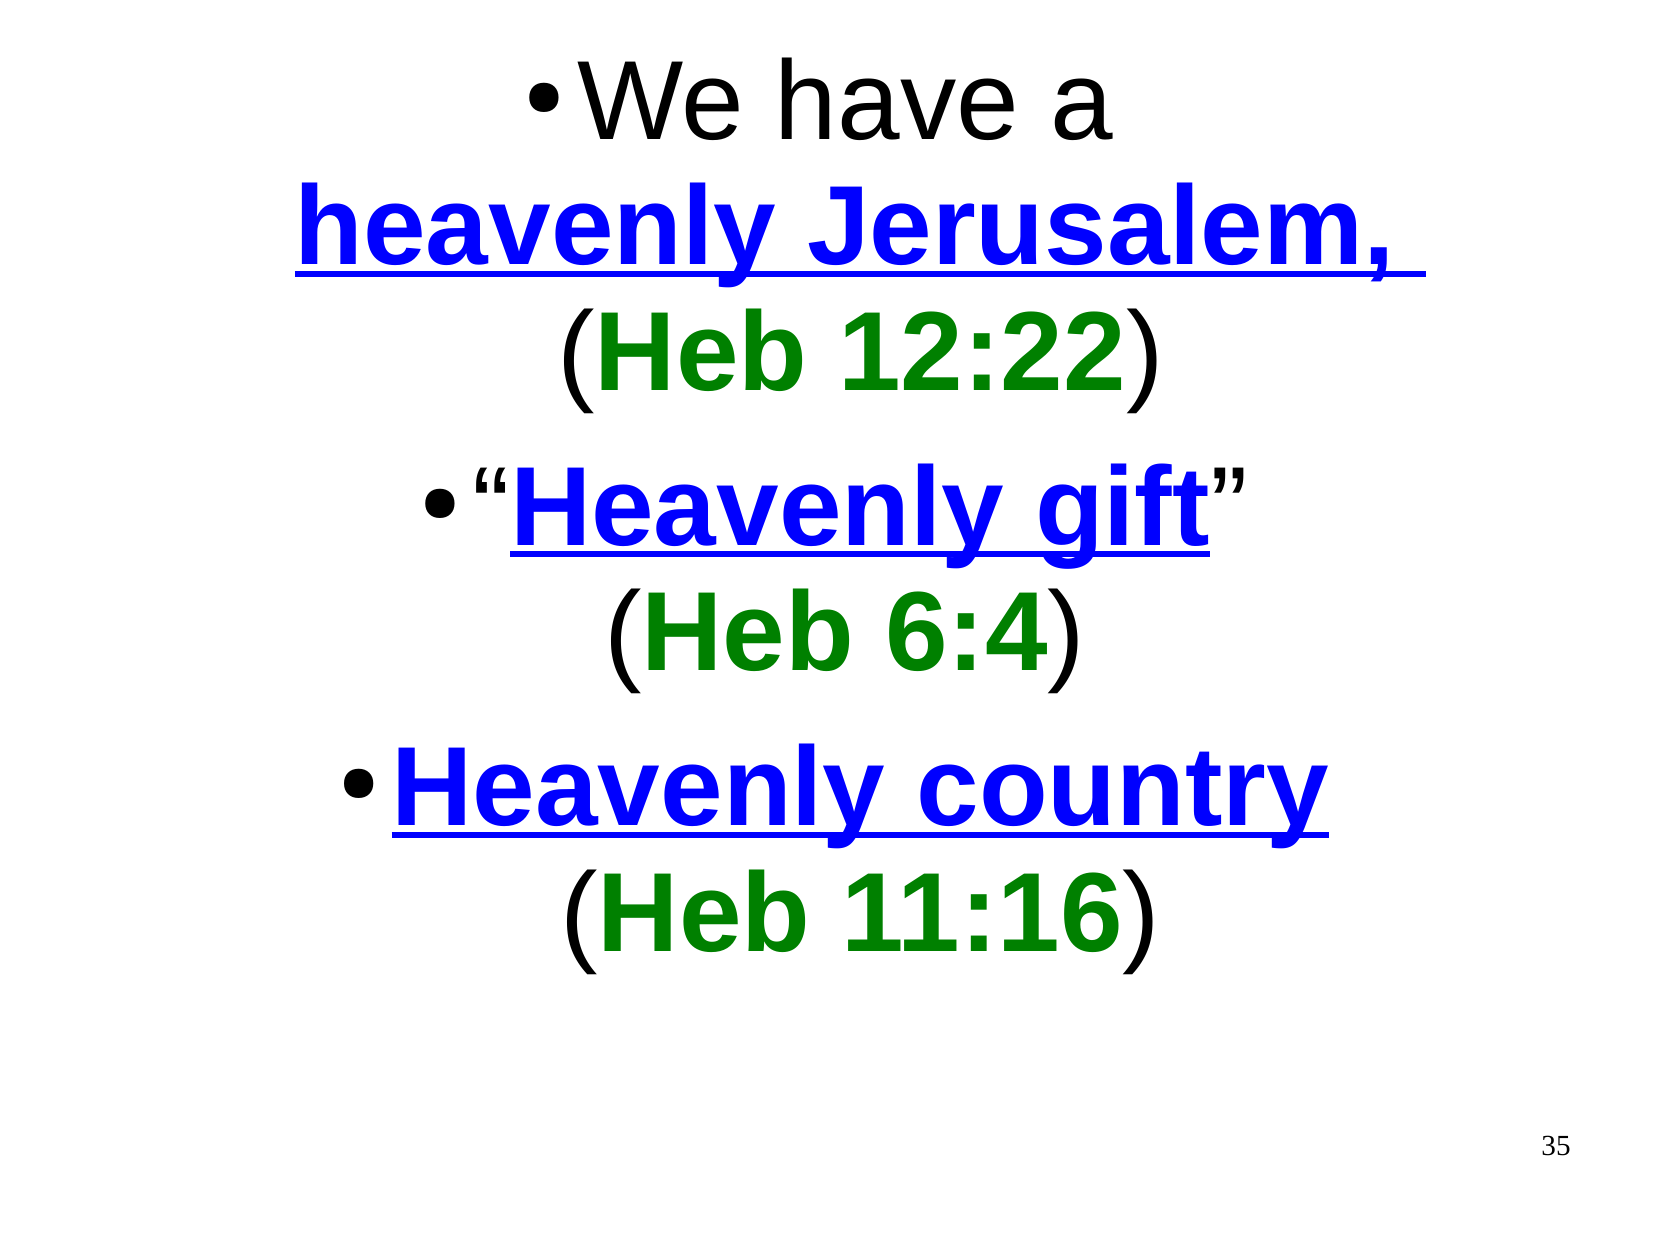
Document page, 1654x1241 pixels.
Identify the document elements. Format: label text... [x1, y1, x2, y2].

list We have a heavenly Jerusalem, (Heb 12:22) “Heavenly gift” (Heb 6:4) Heavenly country (Heb 11:16) [37, 37, 1613, 1238]
